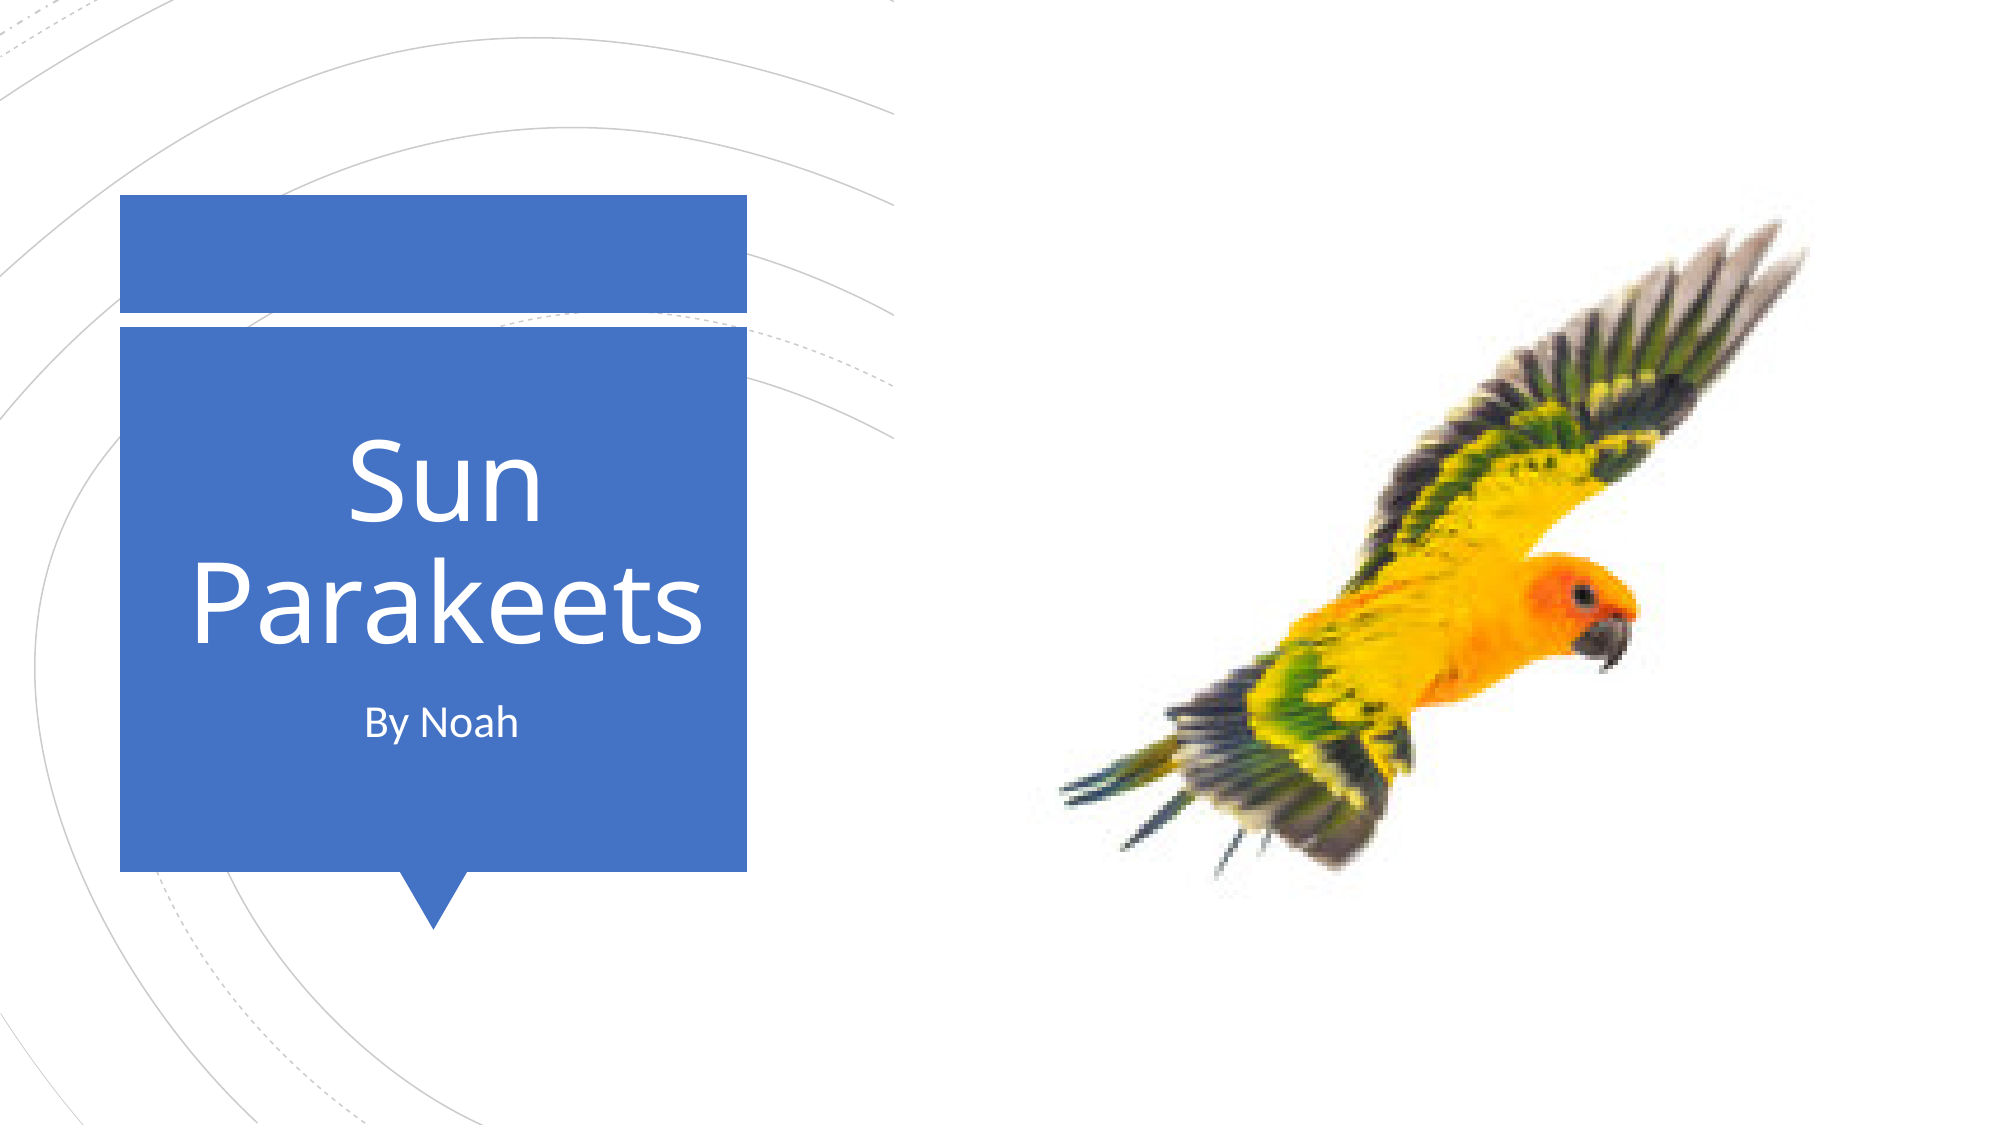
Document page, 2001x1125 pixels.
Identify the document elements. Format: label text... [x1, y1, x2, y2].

subtitle By Noah [146, 690, 747, 859]
title Sun Parakeets [146, 340, 747, 676]
picture [893, 0, 2000, 1125]
text_box [120, 327, 747, 930]
text_box [120, 195, 747, 313]
